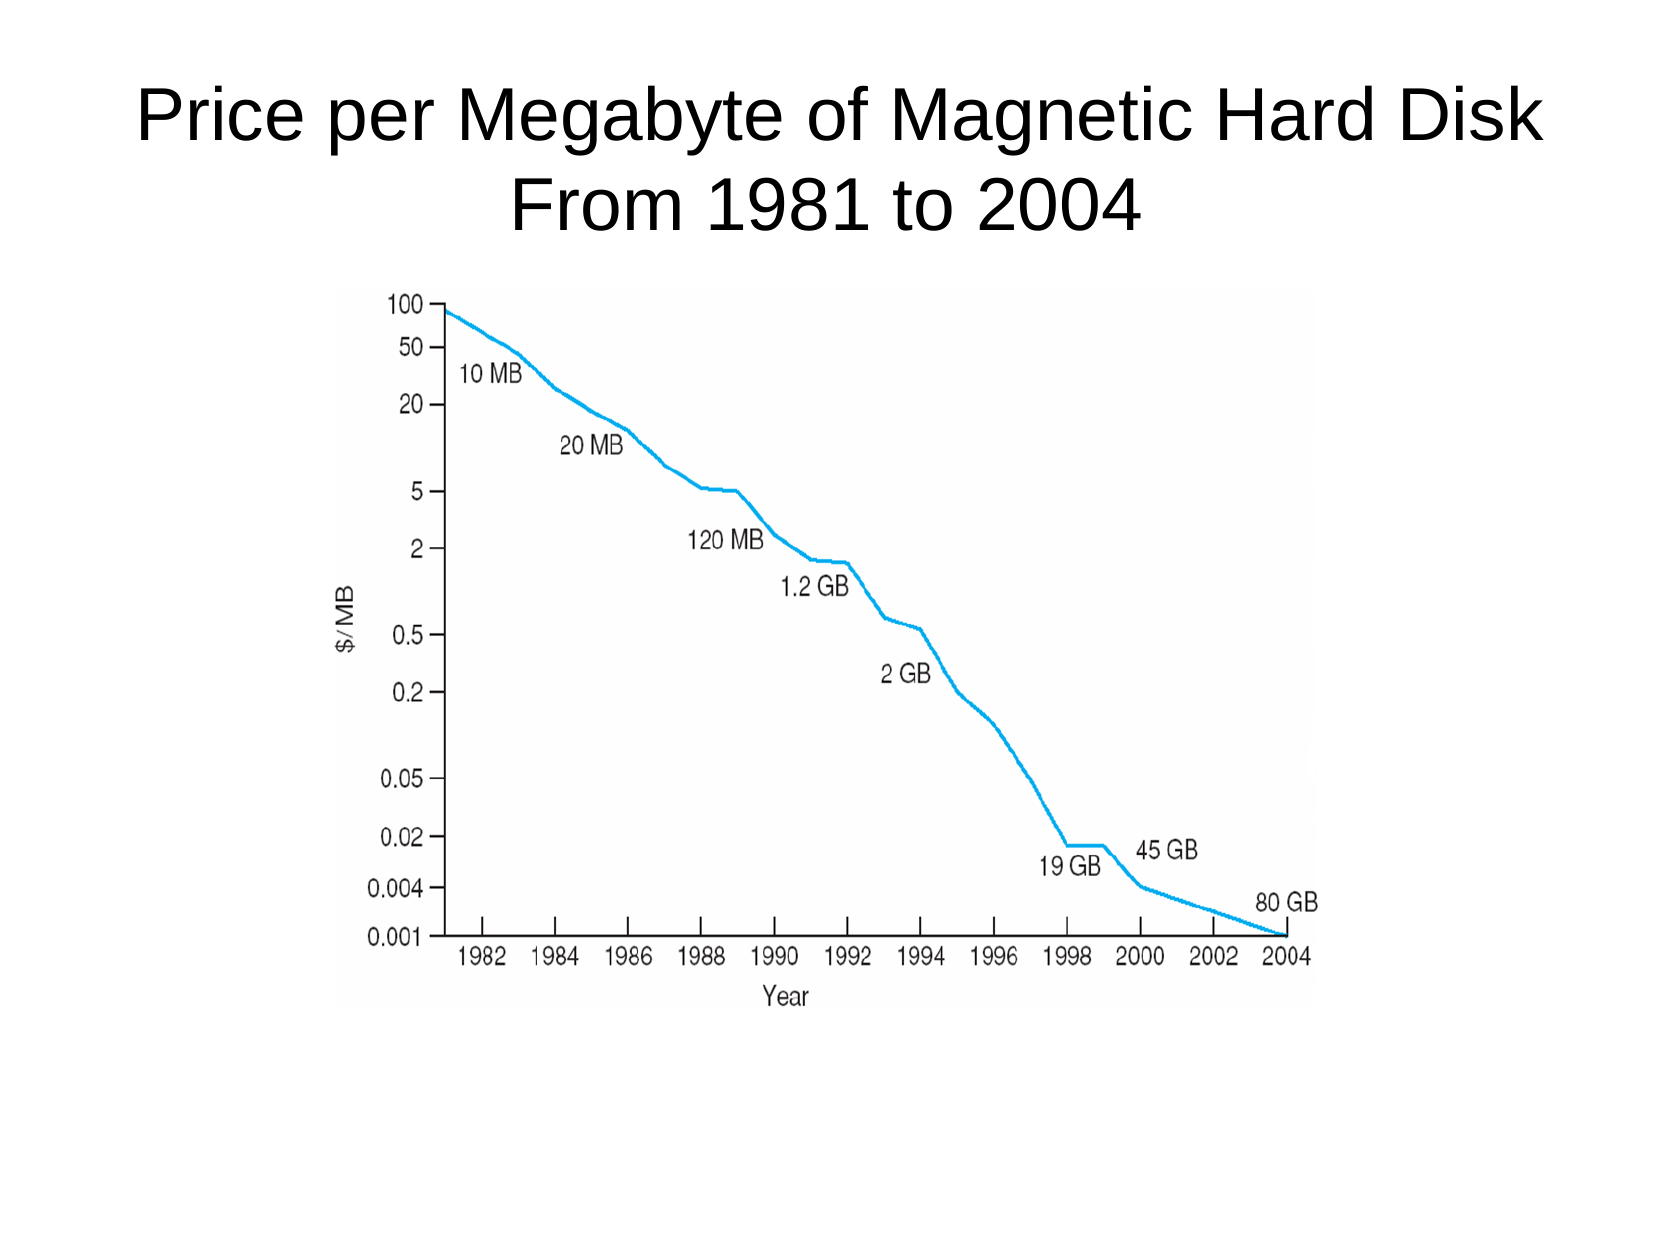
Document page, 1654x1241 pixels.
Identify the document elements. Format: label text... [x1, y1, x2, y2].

title Price per Megabyte of Magnetic Hard Disk From 1981 to 2004 [82, 49, 1571, 257]
picture [334, 290, 1319, 1010]
